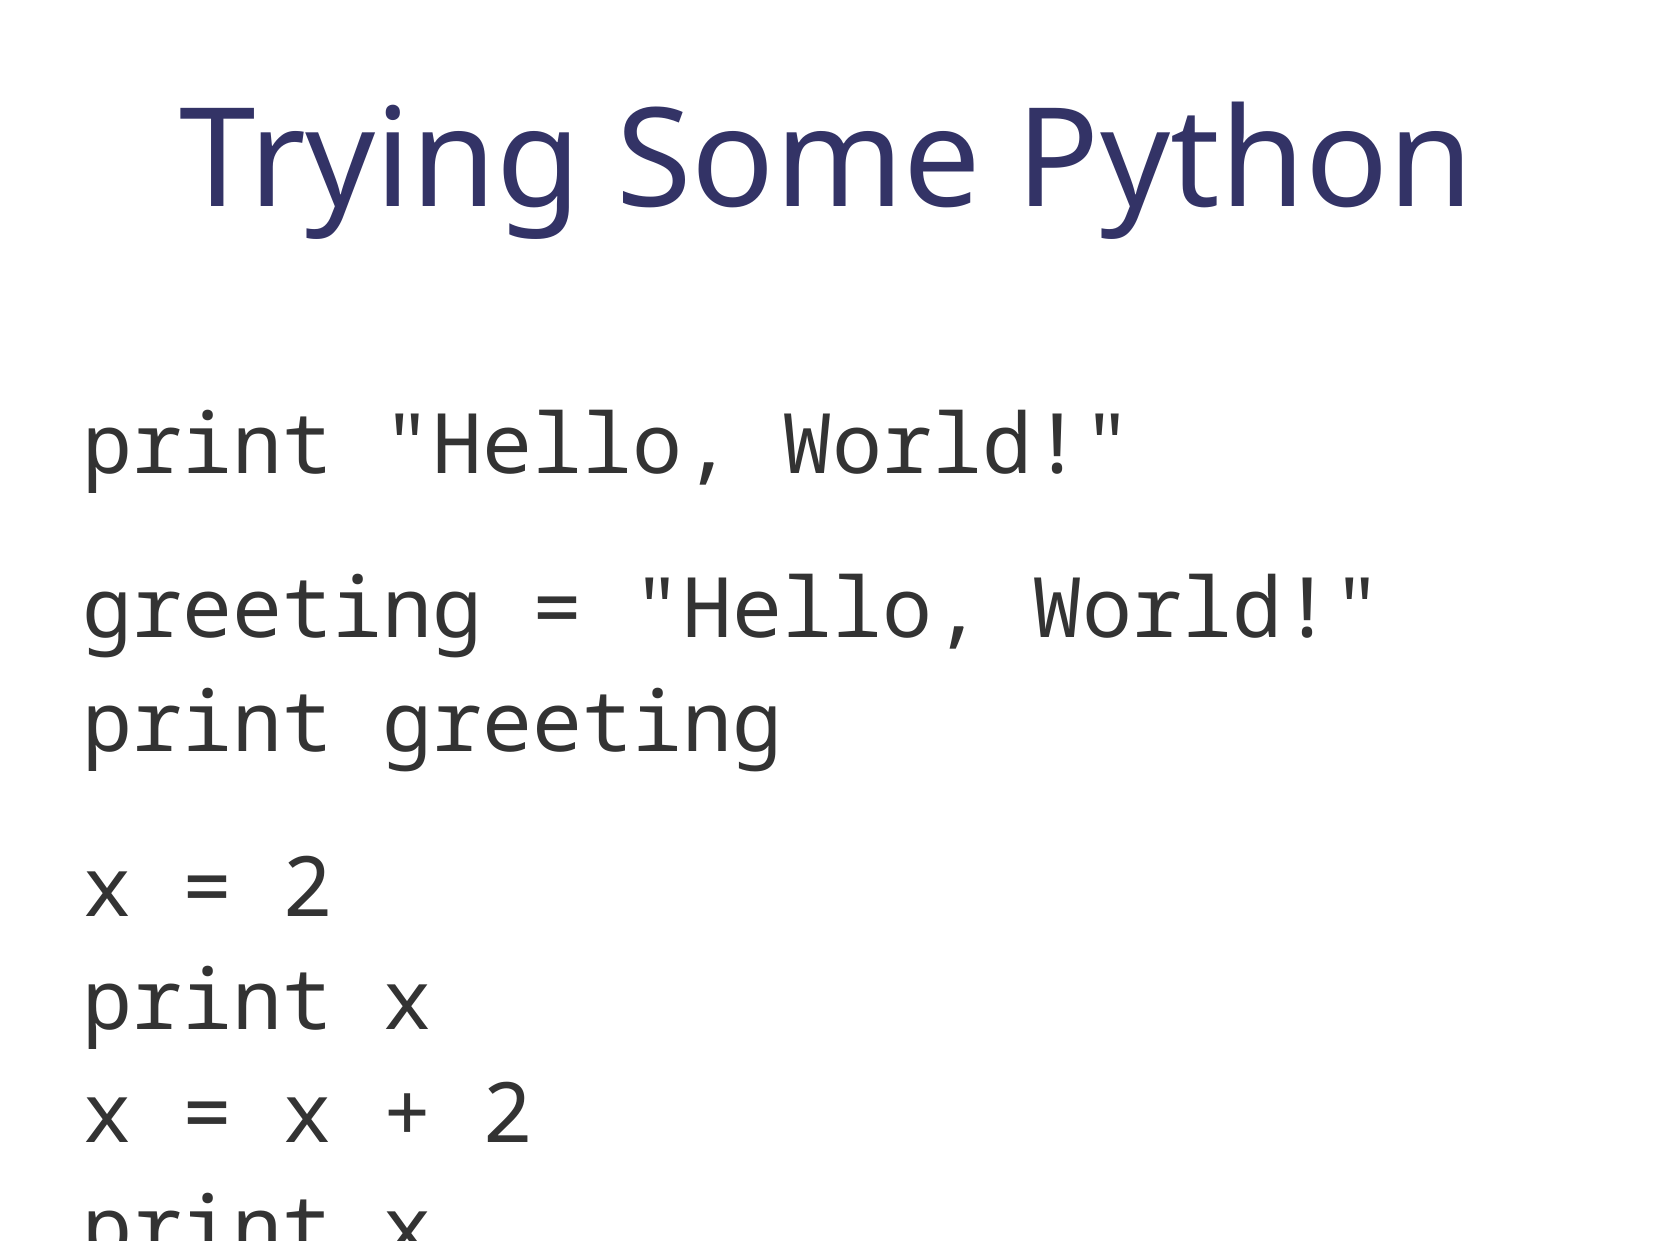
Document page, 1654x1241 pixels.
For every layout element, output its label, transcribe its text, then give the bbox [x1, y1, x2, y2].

subtitle print "Hello, World!" greeting = "Hello, World!" print greeting x = 2 print x x = x + 2 print x [82, 290, 1571, 1241]
title Trying Some Python [82, 56, 1571, 250]
